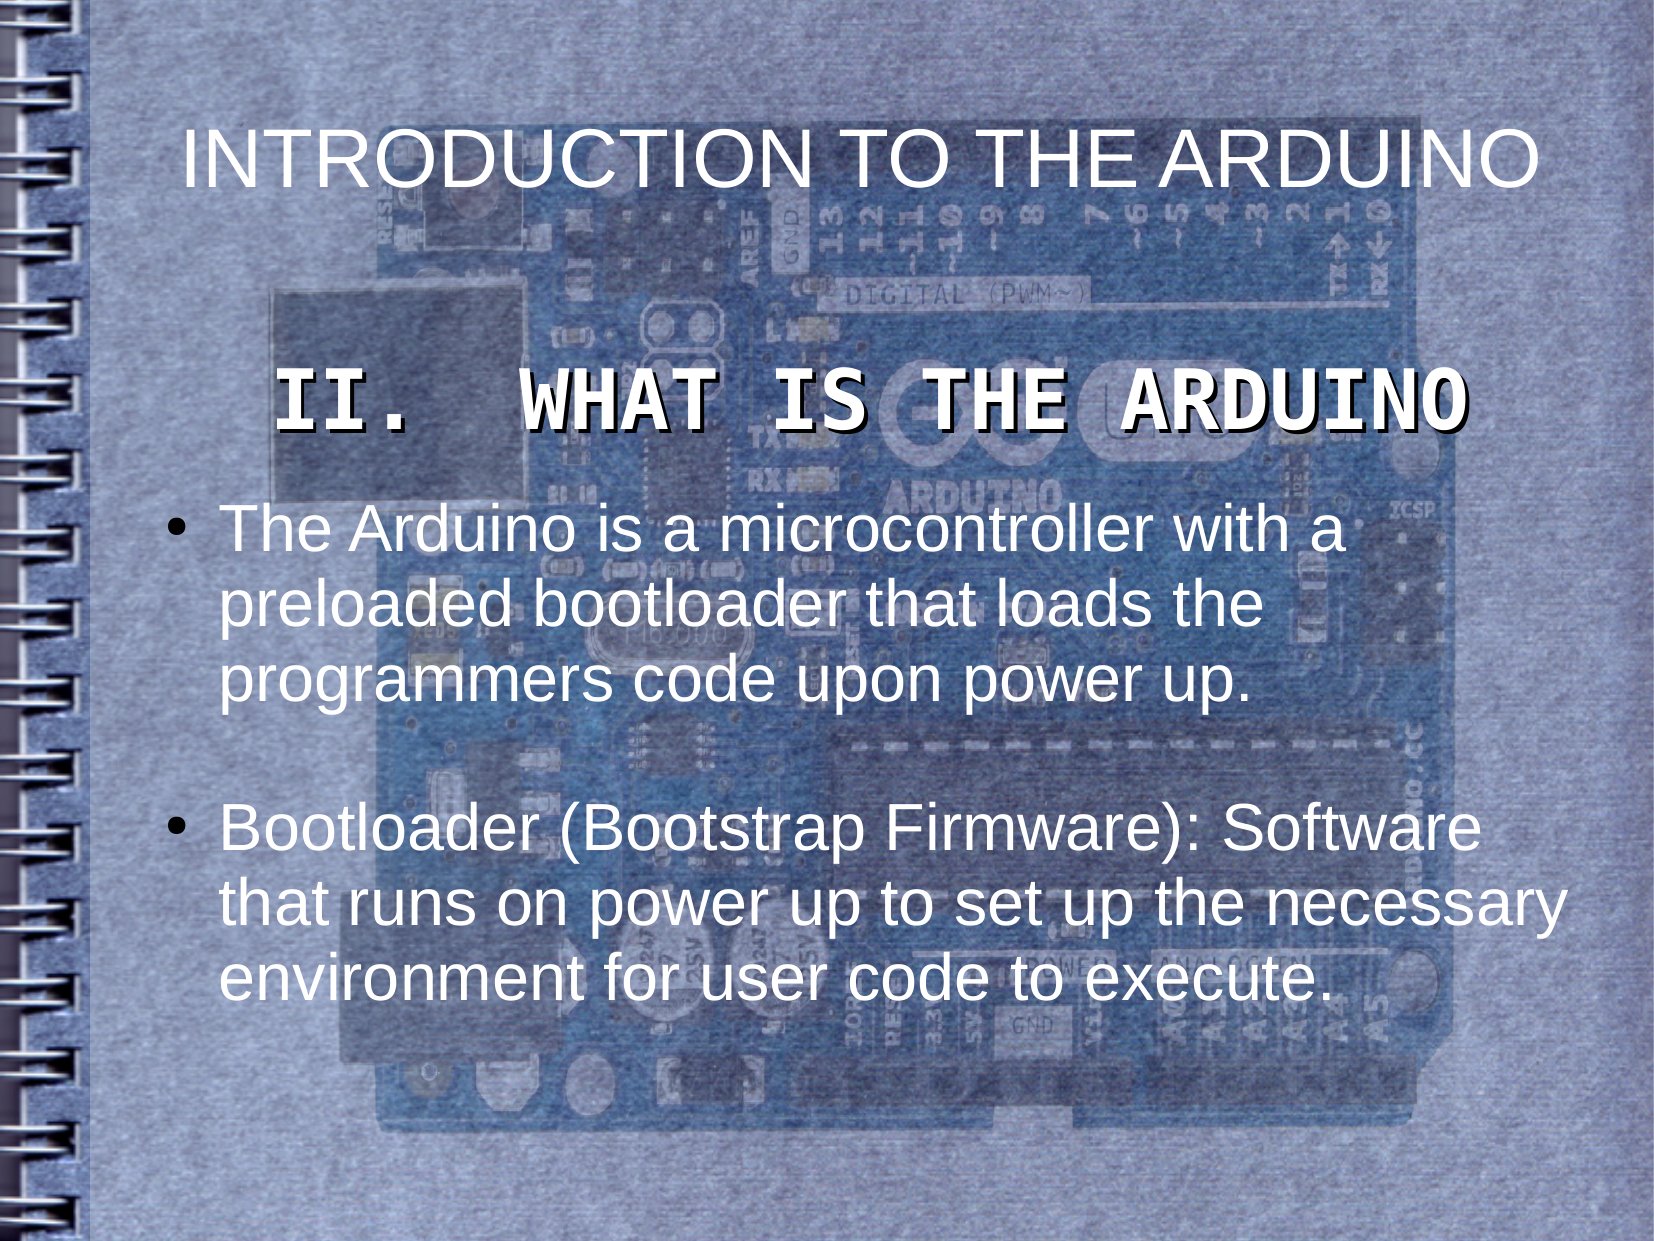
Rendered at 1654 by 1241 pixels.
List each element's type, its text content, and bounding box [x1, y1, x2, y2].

picture [0, 0, 1654, 1241]
text_box II. WHAT IS THE ARDUINO The Arduino is a microcontroller with a preloaded bootloader that loads the programmers code upon power up. Bootloader (Bootstrap Firmware): Software that runs on power up to set up the necessary environment for user code to execute. [150, 345, 1591, 1172]
text_box INTRODUCTION TO THE ARDUINO [165, 75, 1561, 286]
